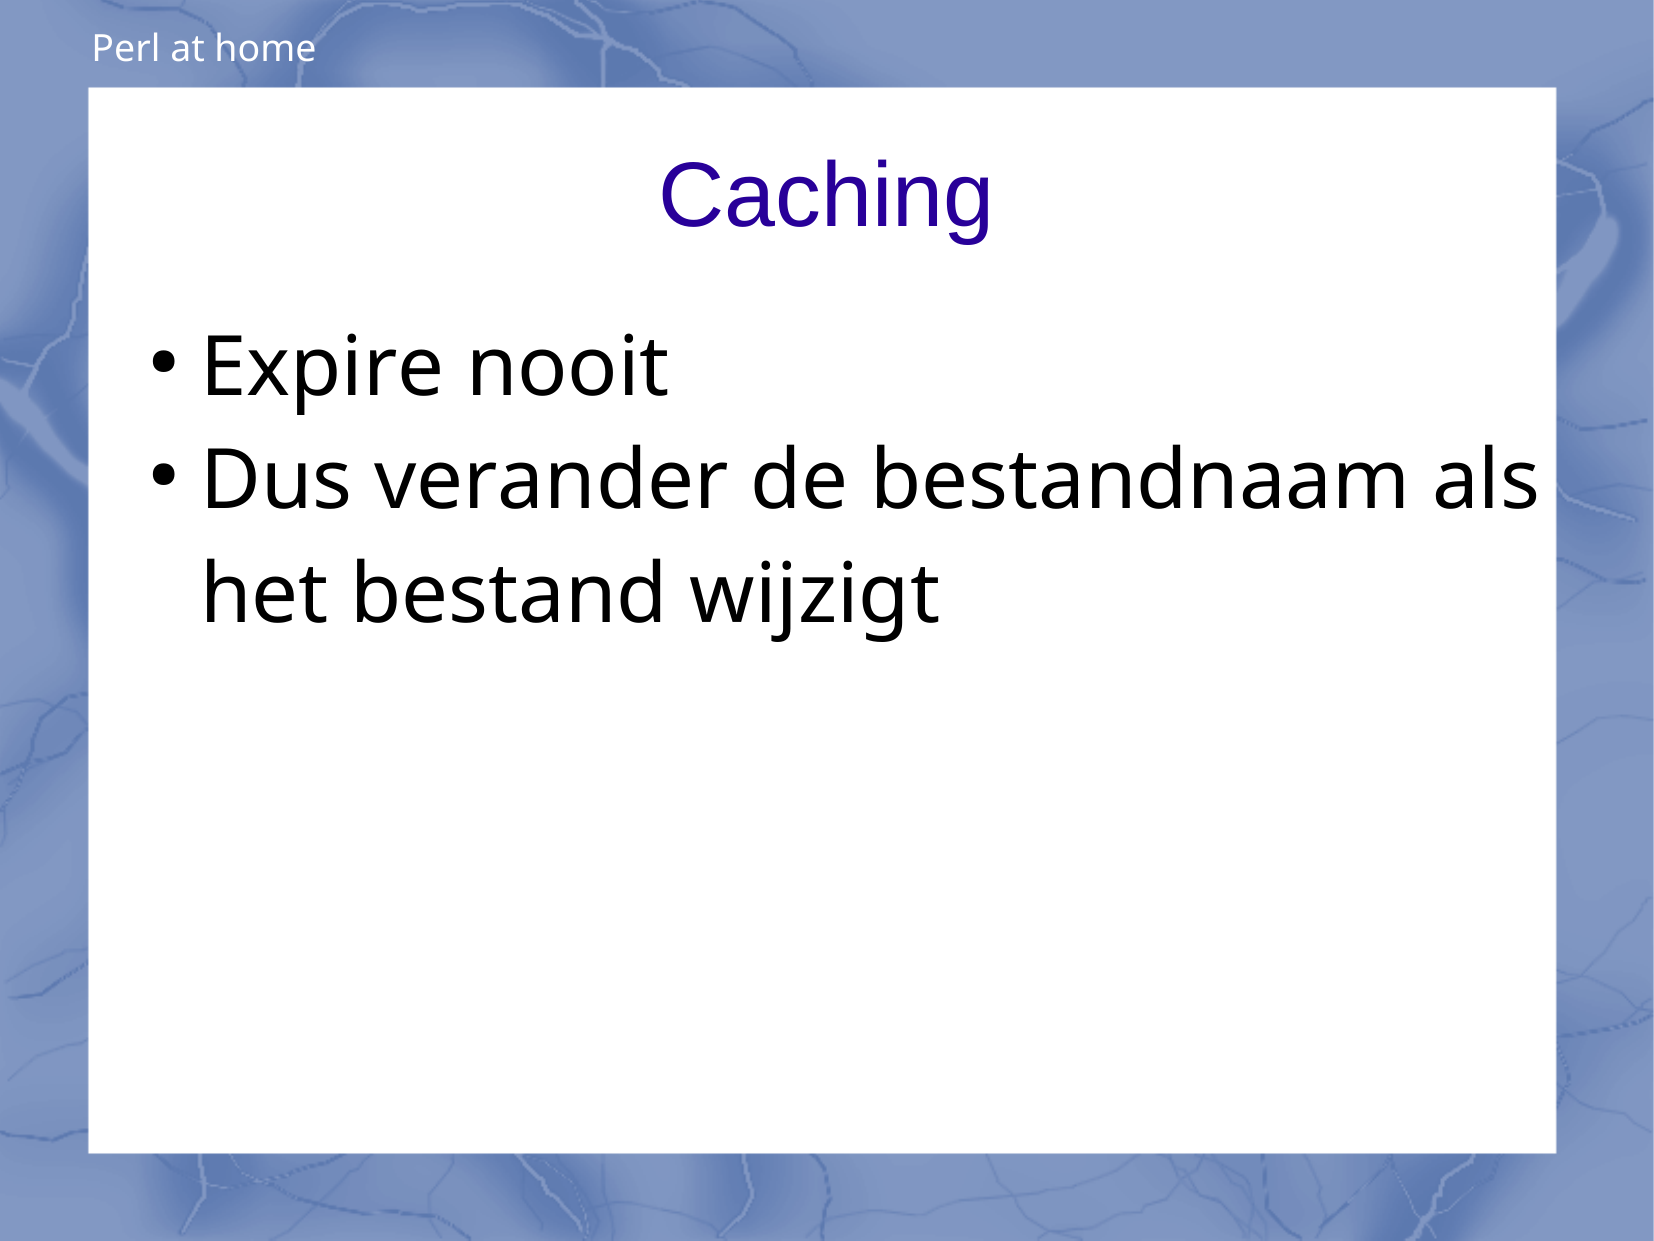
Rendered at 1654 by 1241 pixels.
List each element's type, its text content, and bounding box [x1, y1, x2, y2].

text_box Expire nooit Dus verander de bestandnaam als het bestand wijzigt [123, 288, 1363, 612]
title Caching [118, 98, 1536, 291]
picture [0, 0, 1654, 1241]
